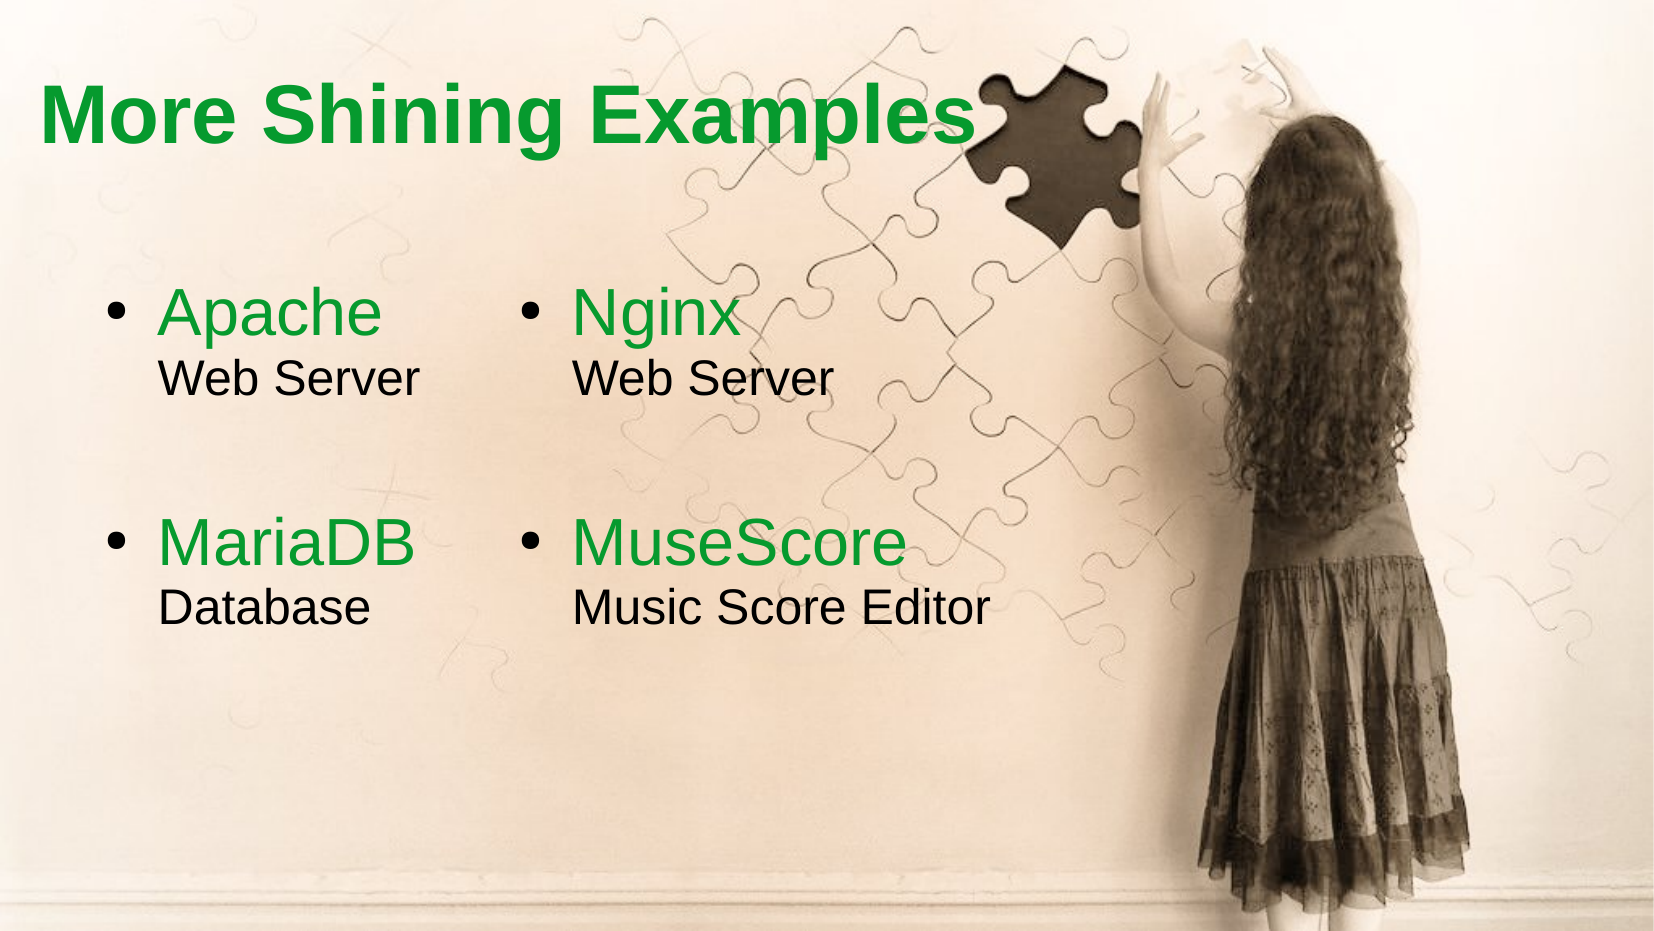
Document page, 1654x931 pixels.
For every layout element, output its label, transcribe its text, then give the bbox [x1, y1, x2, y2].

title More Shining Examples [19, 22, 999, 209]
list MuseScore Music Score Editor [500, 504, 1034, 715]
picture [0, 0, 1654, 931]
list Apache Web Server [86, 275, 500, 485]
list MariaDB Database [86, 504, 500, 715]
list Nginx Web Server [500, 275, 1034, 485]
